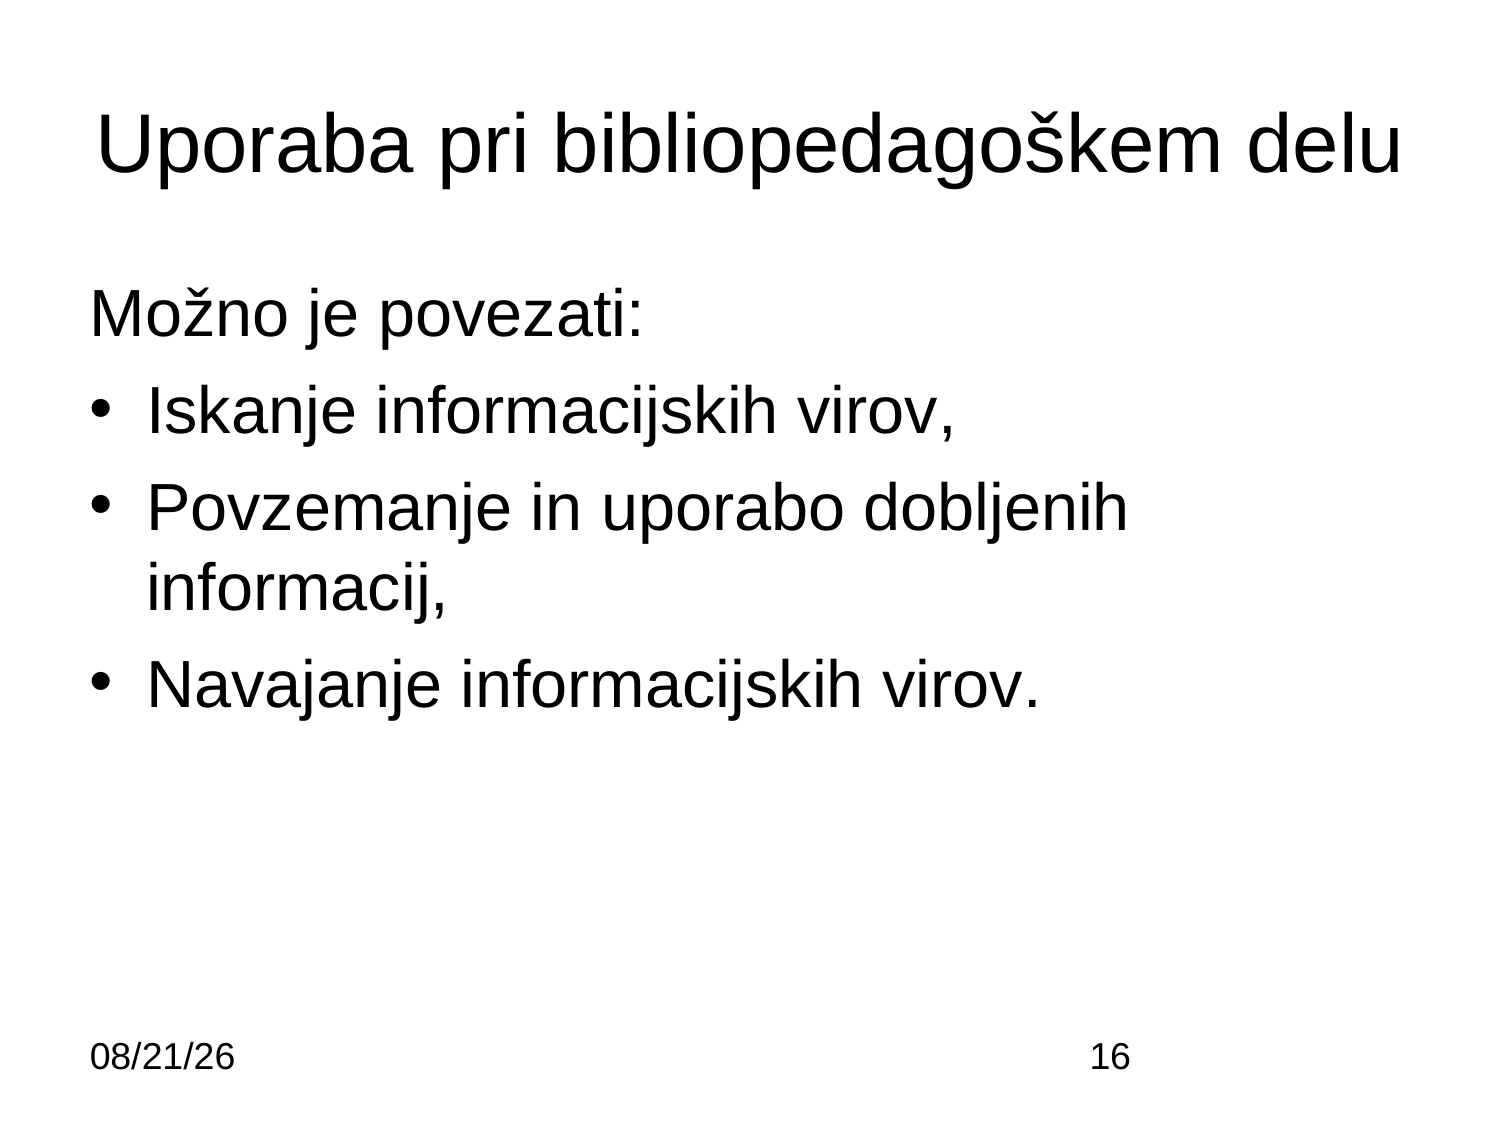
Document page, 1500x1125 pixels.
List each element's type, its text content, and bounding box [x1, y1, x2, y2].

list Možno je povezati: Iskanje informacijskih virov, Povzemanje in uporabo dobljenih informacij, Navajanje informacijskih virov. [75, 262, 1426, 1006]
title Uporaba pri bibliopedagoškem delu [75, 45, 1426, 233]
